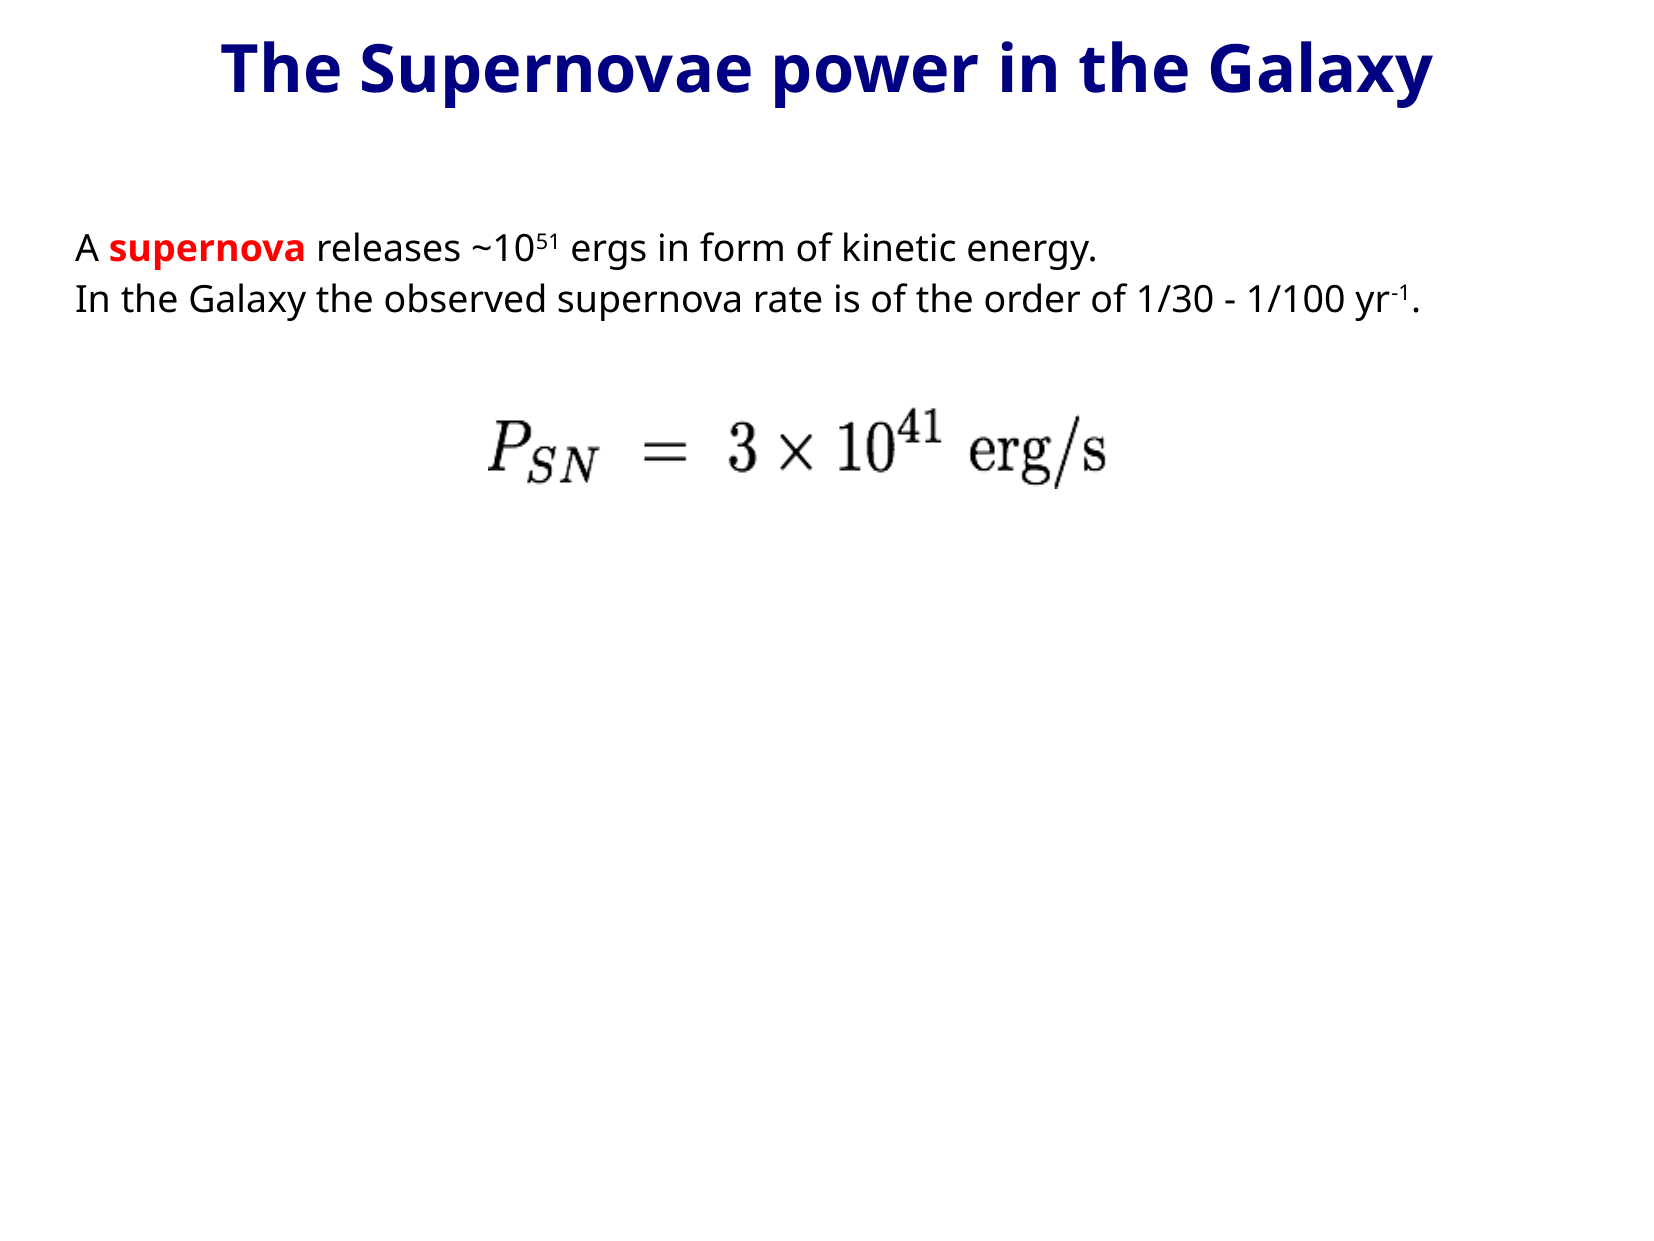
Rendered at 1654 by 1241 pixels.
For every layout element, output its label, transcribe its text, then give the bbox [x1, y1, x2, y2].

text_box A supernova releases ~1051 ergs in form of kinetic energy. In the Galaxy the observed supernova rate is of the order of 1/30 - 1/100 yr-1. [74, 174, 1628, 372]
text_box The Supernovae power in the Galaxy [1, 4, 1654, 131]
picture [488, 407, 1107, 489]
